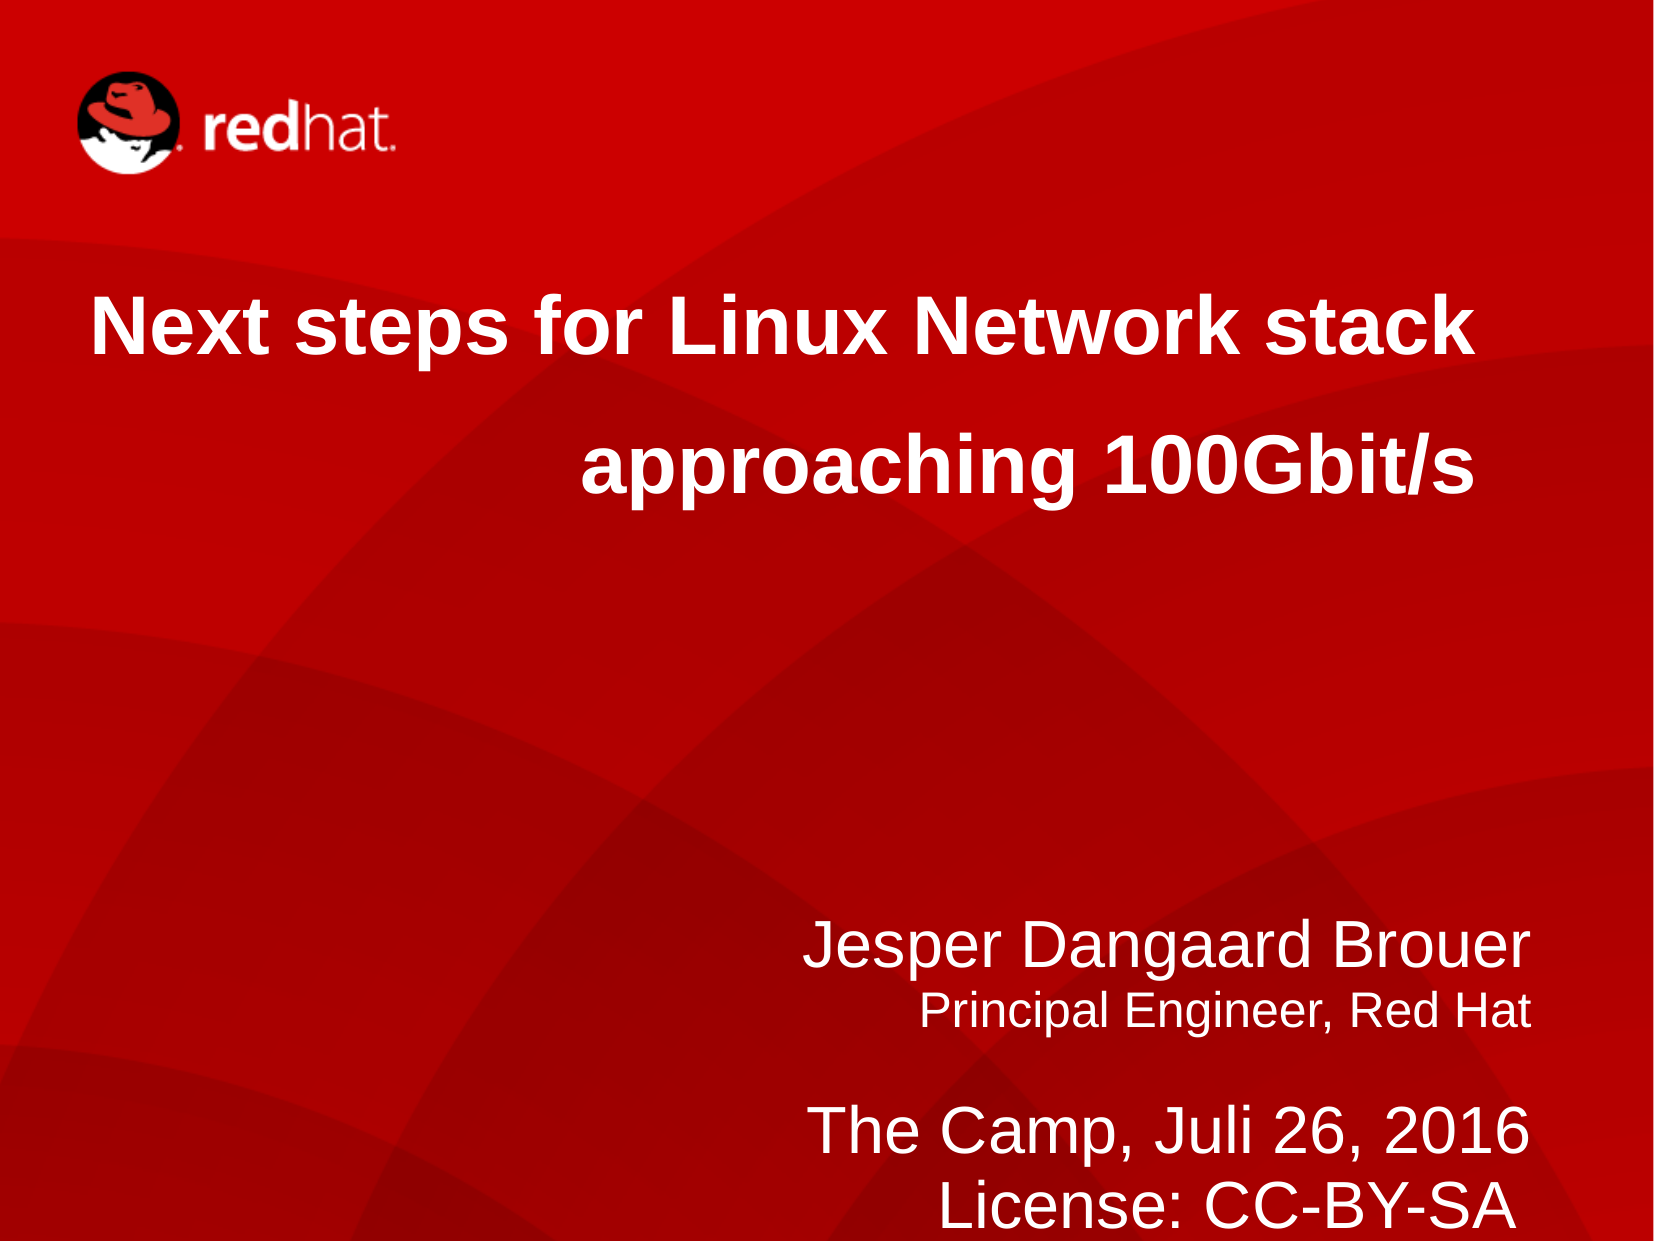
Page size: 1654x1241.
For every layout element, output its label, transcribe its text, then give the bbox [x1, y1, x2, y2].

text_box Next steps for Linux Network stack approaching 100Gbit/s [75, 225, 1613, 751]
text_box Jesper Dangaard Brouer Principal Engineer, Red Hat The Camp, Juli 26, 2016 License: CC-BY-SA [787, 862, 1613, 1214]
picture [0, 0, 1654, 1241]
